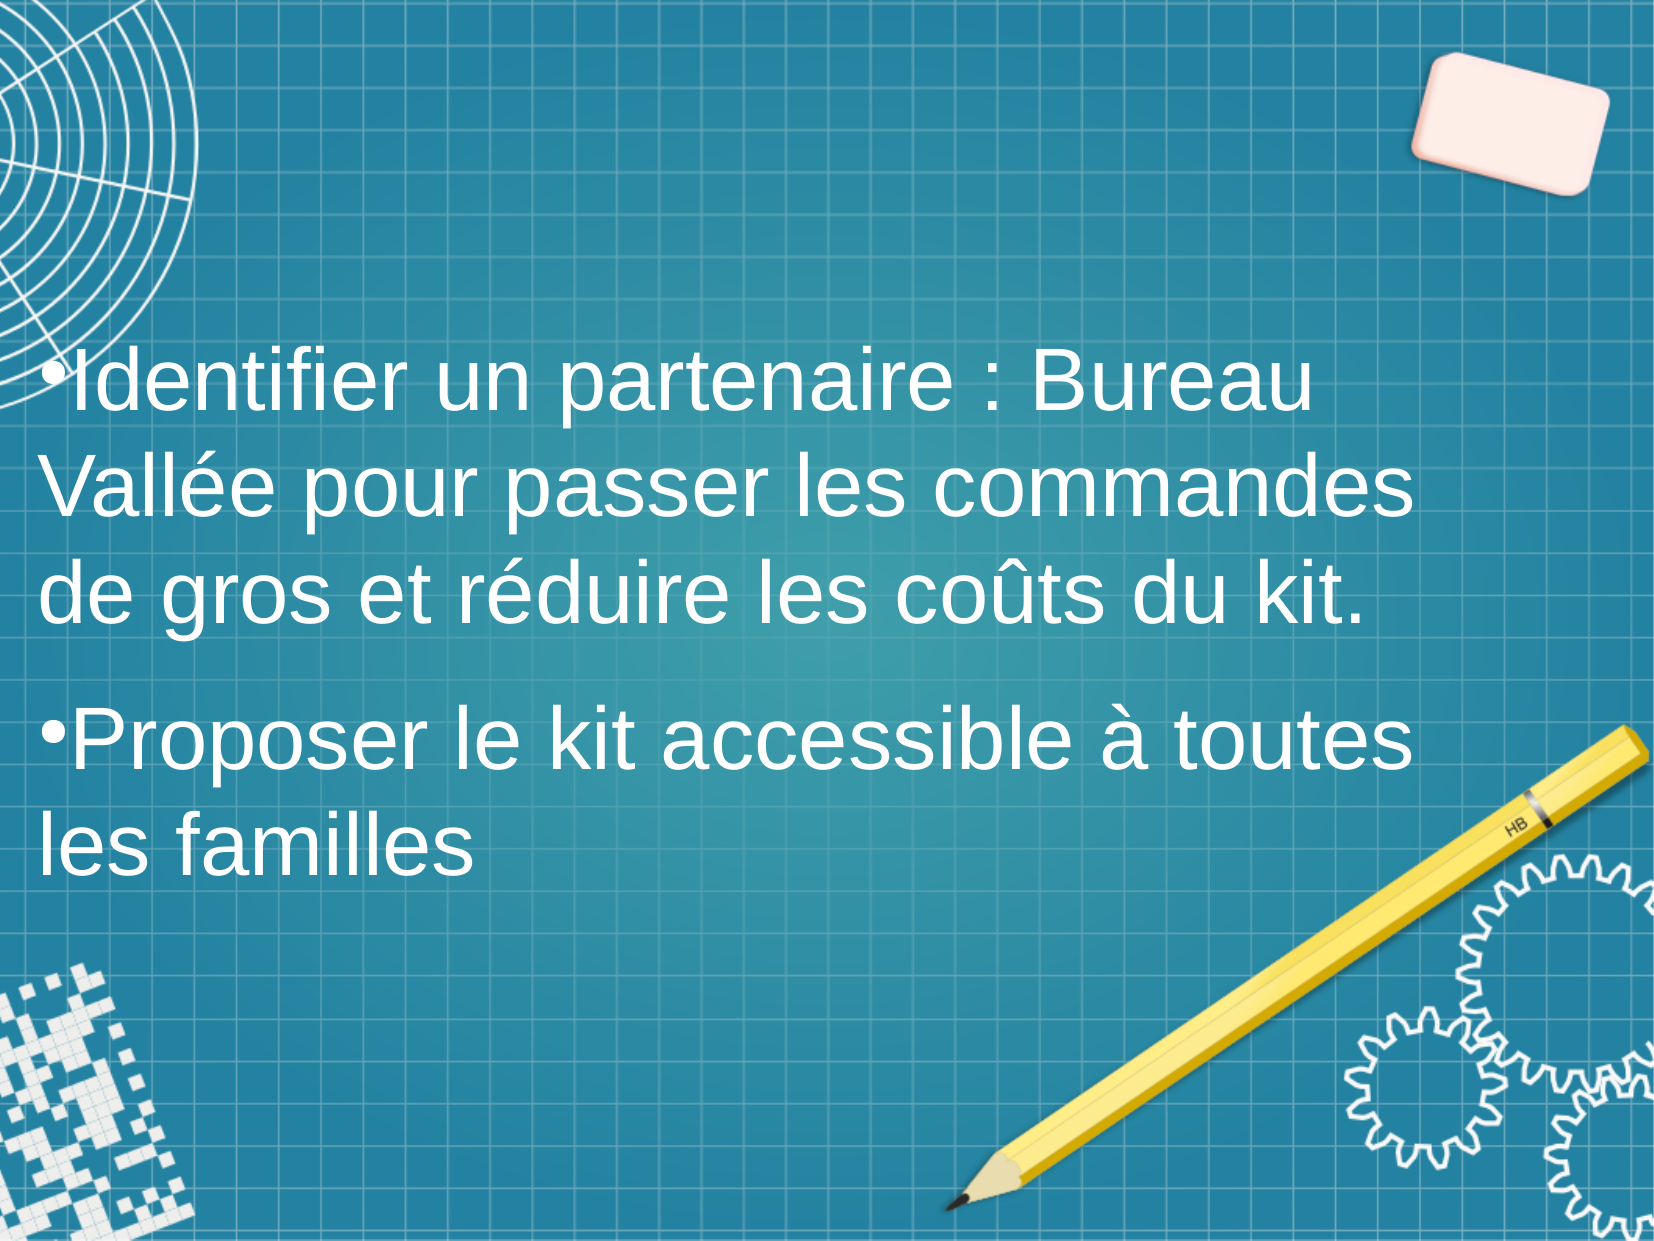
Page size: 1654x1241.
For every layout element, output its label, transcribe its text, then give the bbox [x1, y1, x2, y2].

list Identifier un partenaire : Bureau Vallée pour passer les commandes de gros et réduire les coûts du kit. Proposer le kit accessible à toutes les familles [37, 321, 1526, 924]
